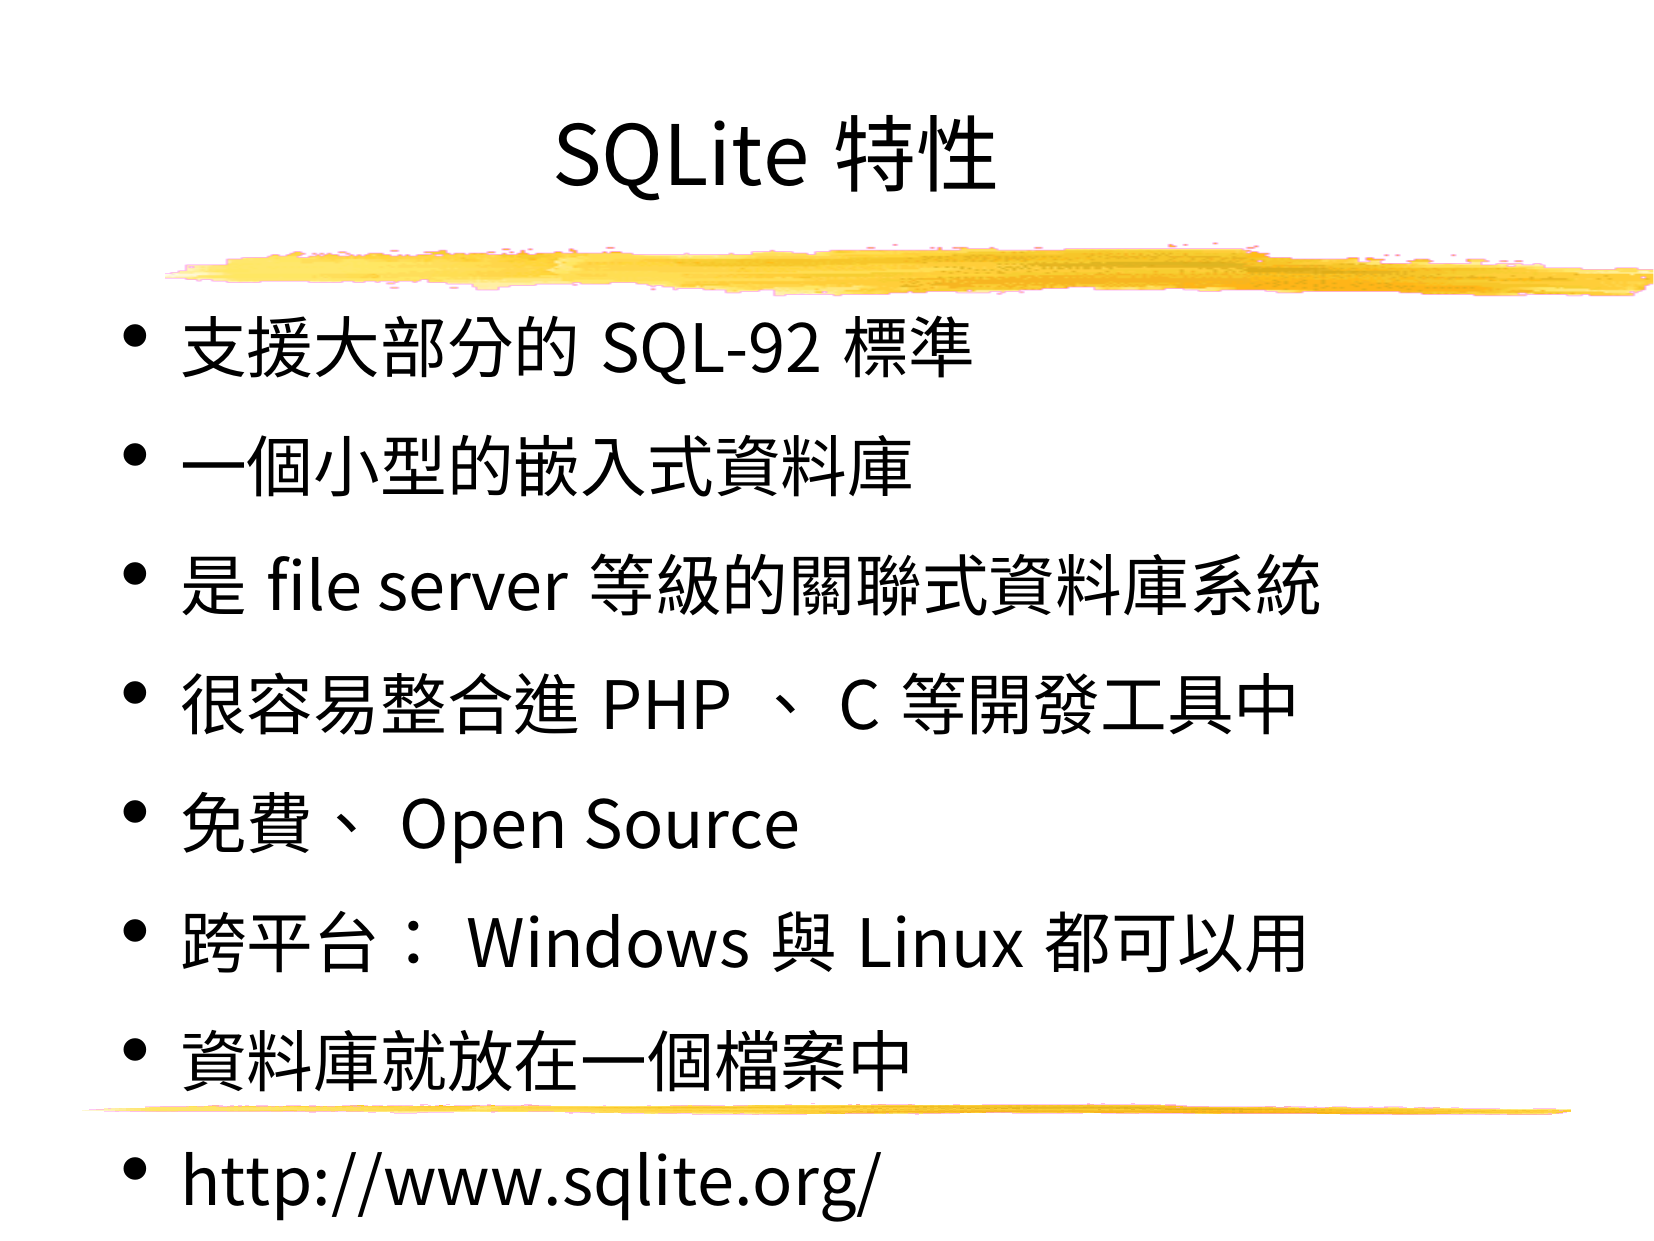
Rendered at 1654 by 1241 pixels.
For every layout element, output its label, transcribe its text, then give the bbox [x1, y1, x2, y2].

title SQLite特性 [73, 39, 1479, 249]
picture [165, 237, 1654, 308]
list 支援大部分的SQL-92標準 一個小型的嵌入式資料庫 是file server等級的關聯式資料庫系統 很容易整合進PHP、C等開發工具中 免費、Open Source 跨平台：Windows與Linux都可以用 資料庫就放在一個檔案中 http://www.sqlite.org/ [124, 287, 1599, 1153]
picture [82, 1102, 124, 1117]
